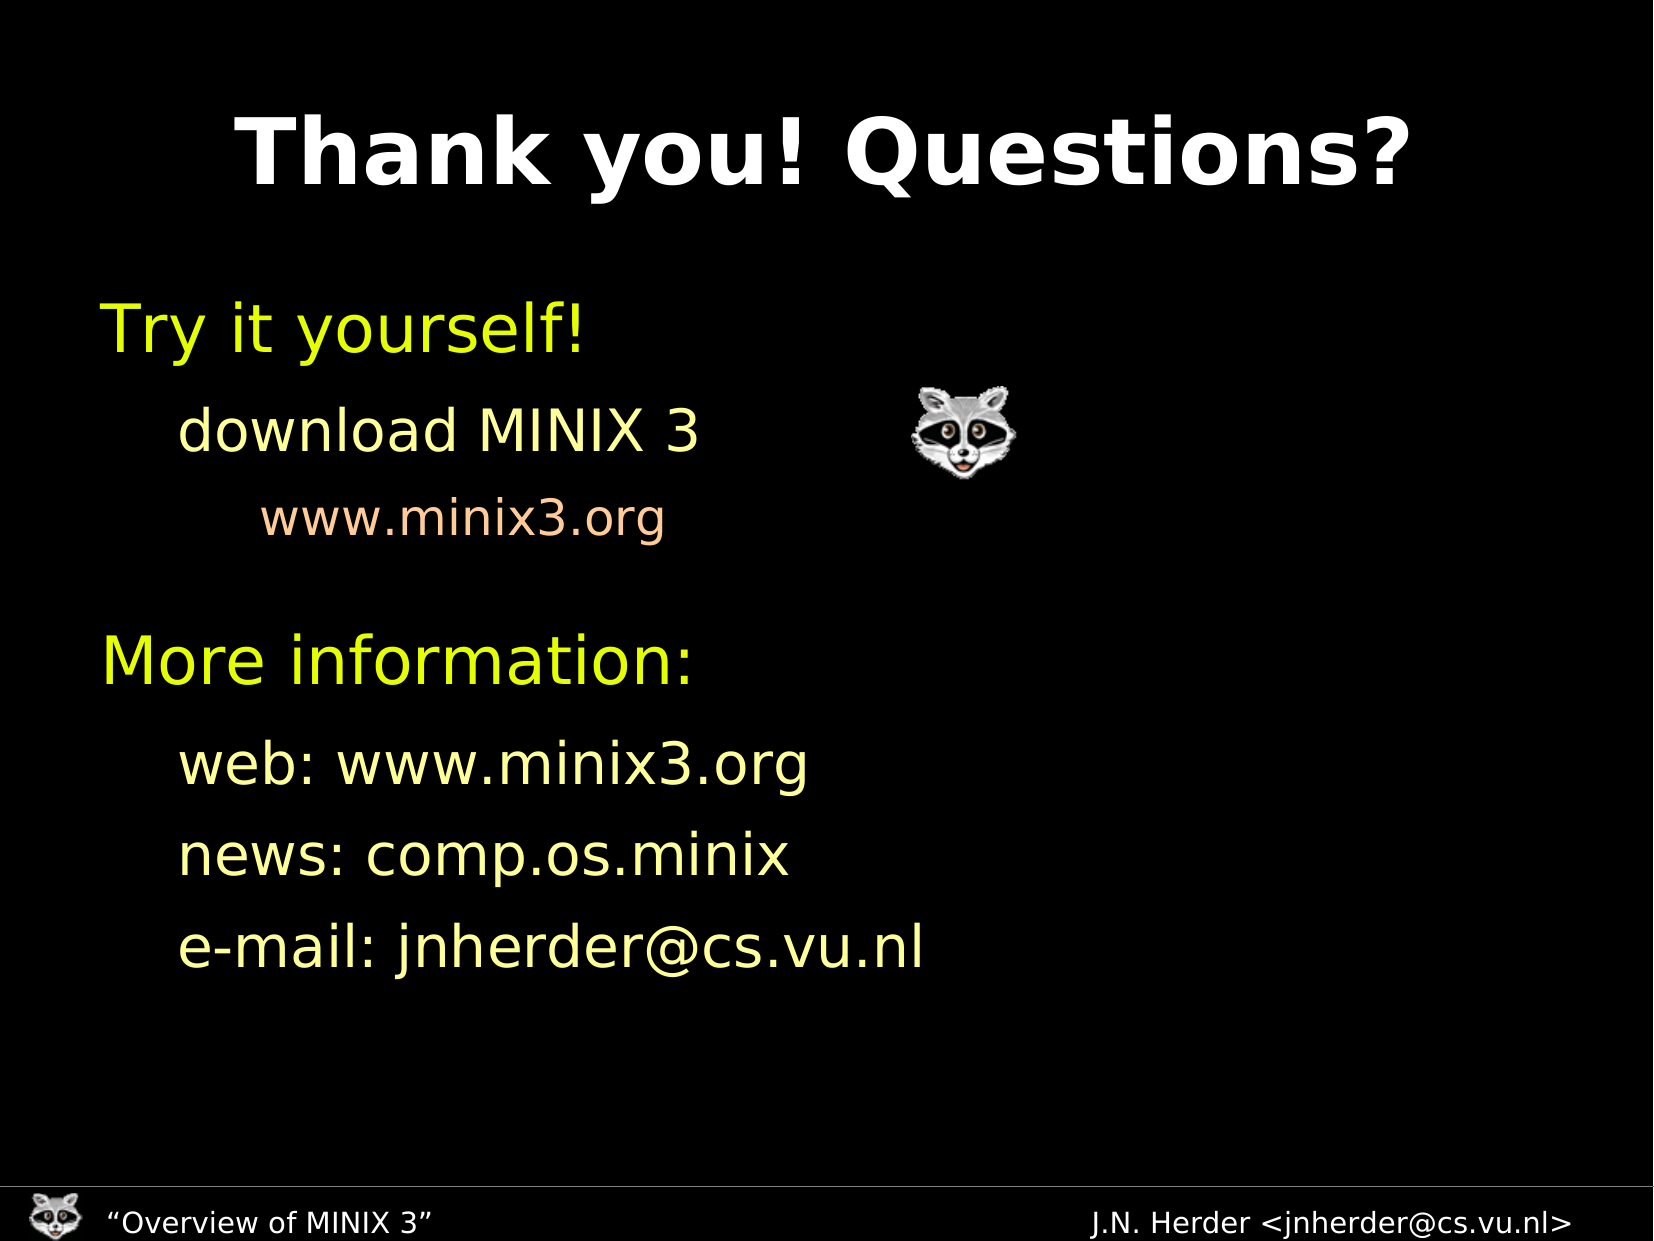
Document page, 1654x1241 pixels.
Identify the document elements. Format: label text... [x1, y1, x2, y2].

title Thank you! Questions? [75, 43, 1576, 263]
list Try it yourself! download MINIX 3 www.minix3.org More information: web: www.minix3.org news: comp.os.minix e-mail: jnherder@cs.vu.nl [82, 290, 1571, 1109]
picture [911, 386, 1018, 481]
picture [29, 1193, 83, 1241]
